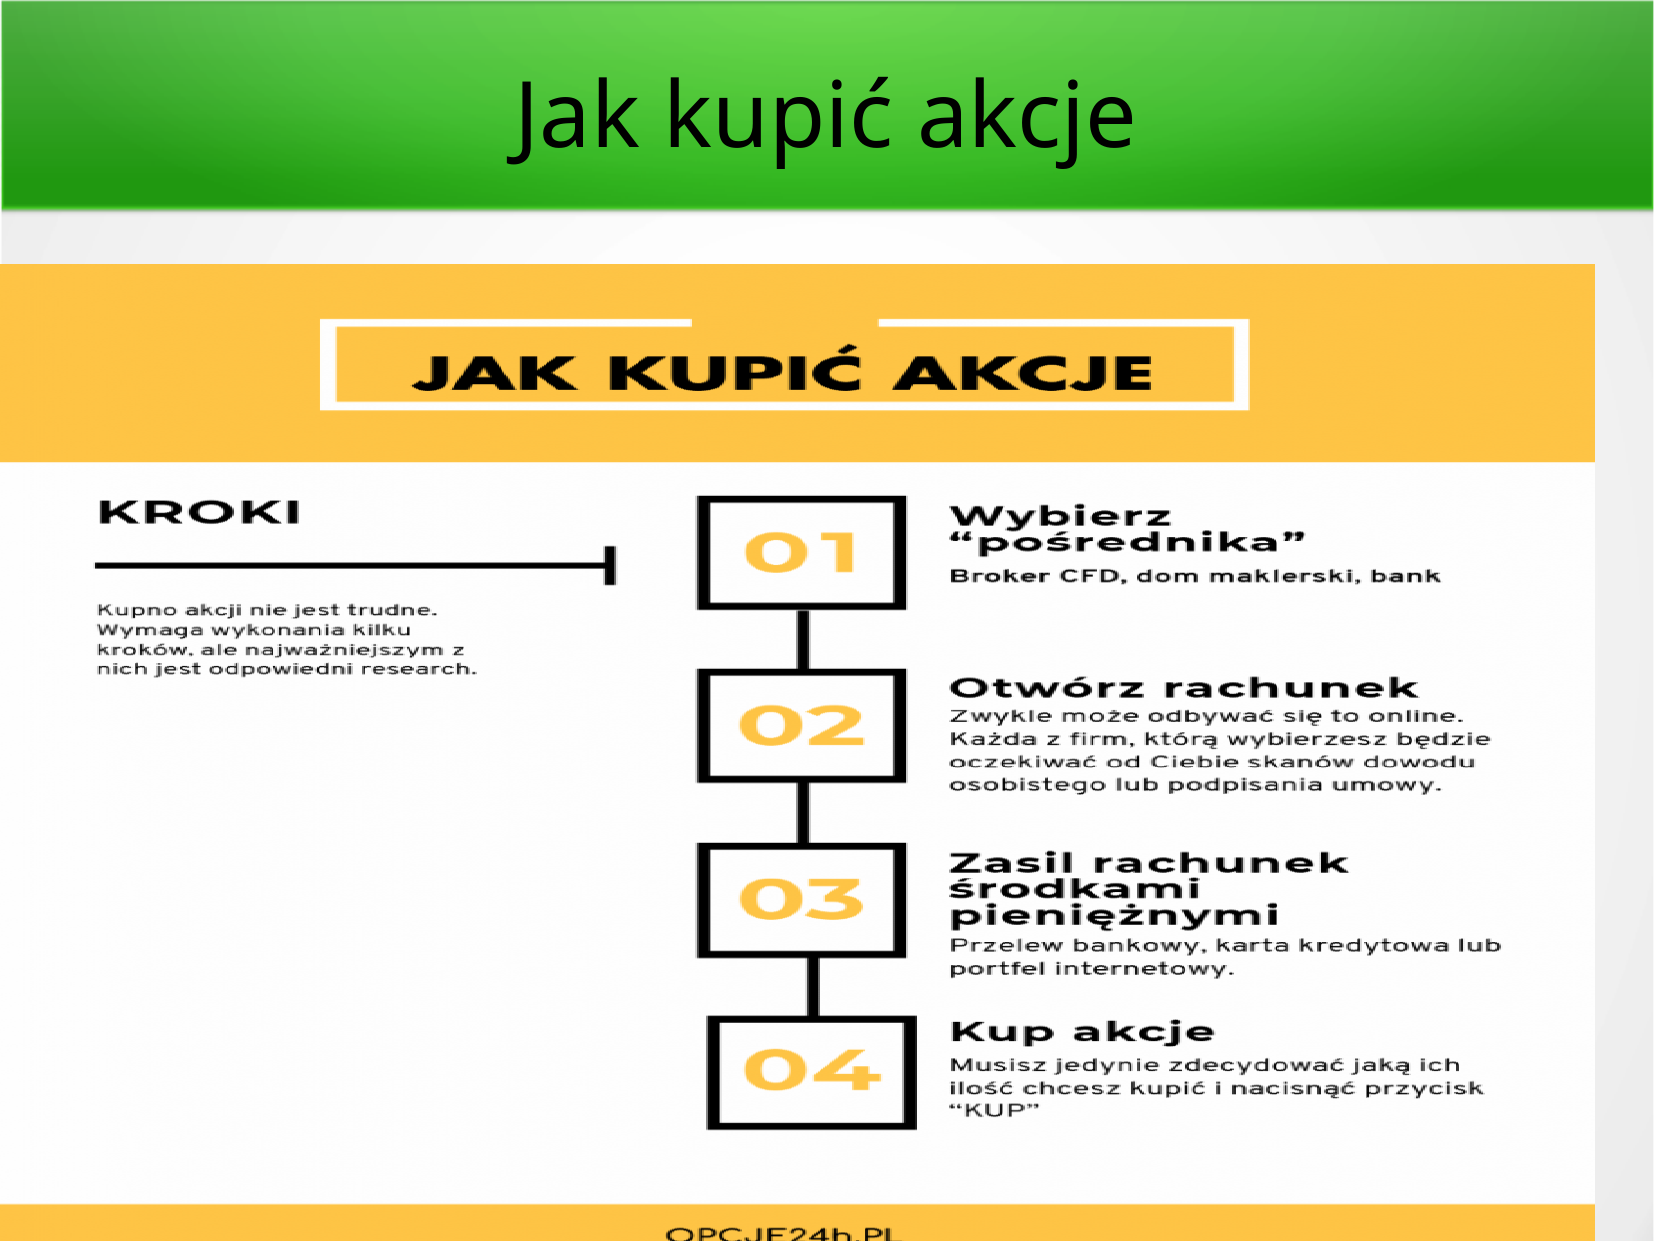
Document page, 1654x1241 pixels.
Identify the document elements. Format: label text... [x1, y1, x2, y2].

title Jak kupić akcje [82, 47, 1570, 188]
picture [0, 264, 1595, 1241]
